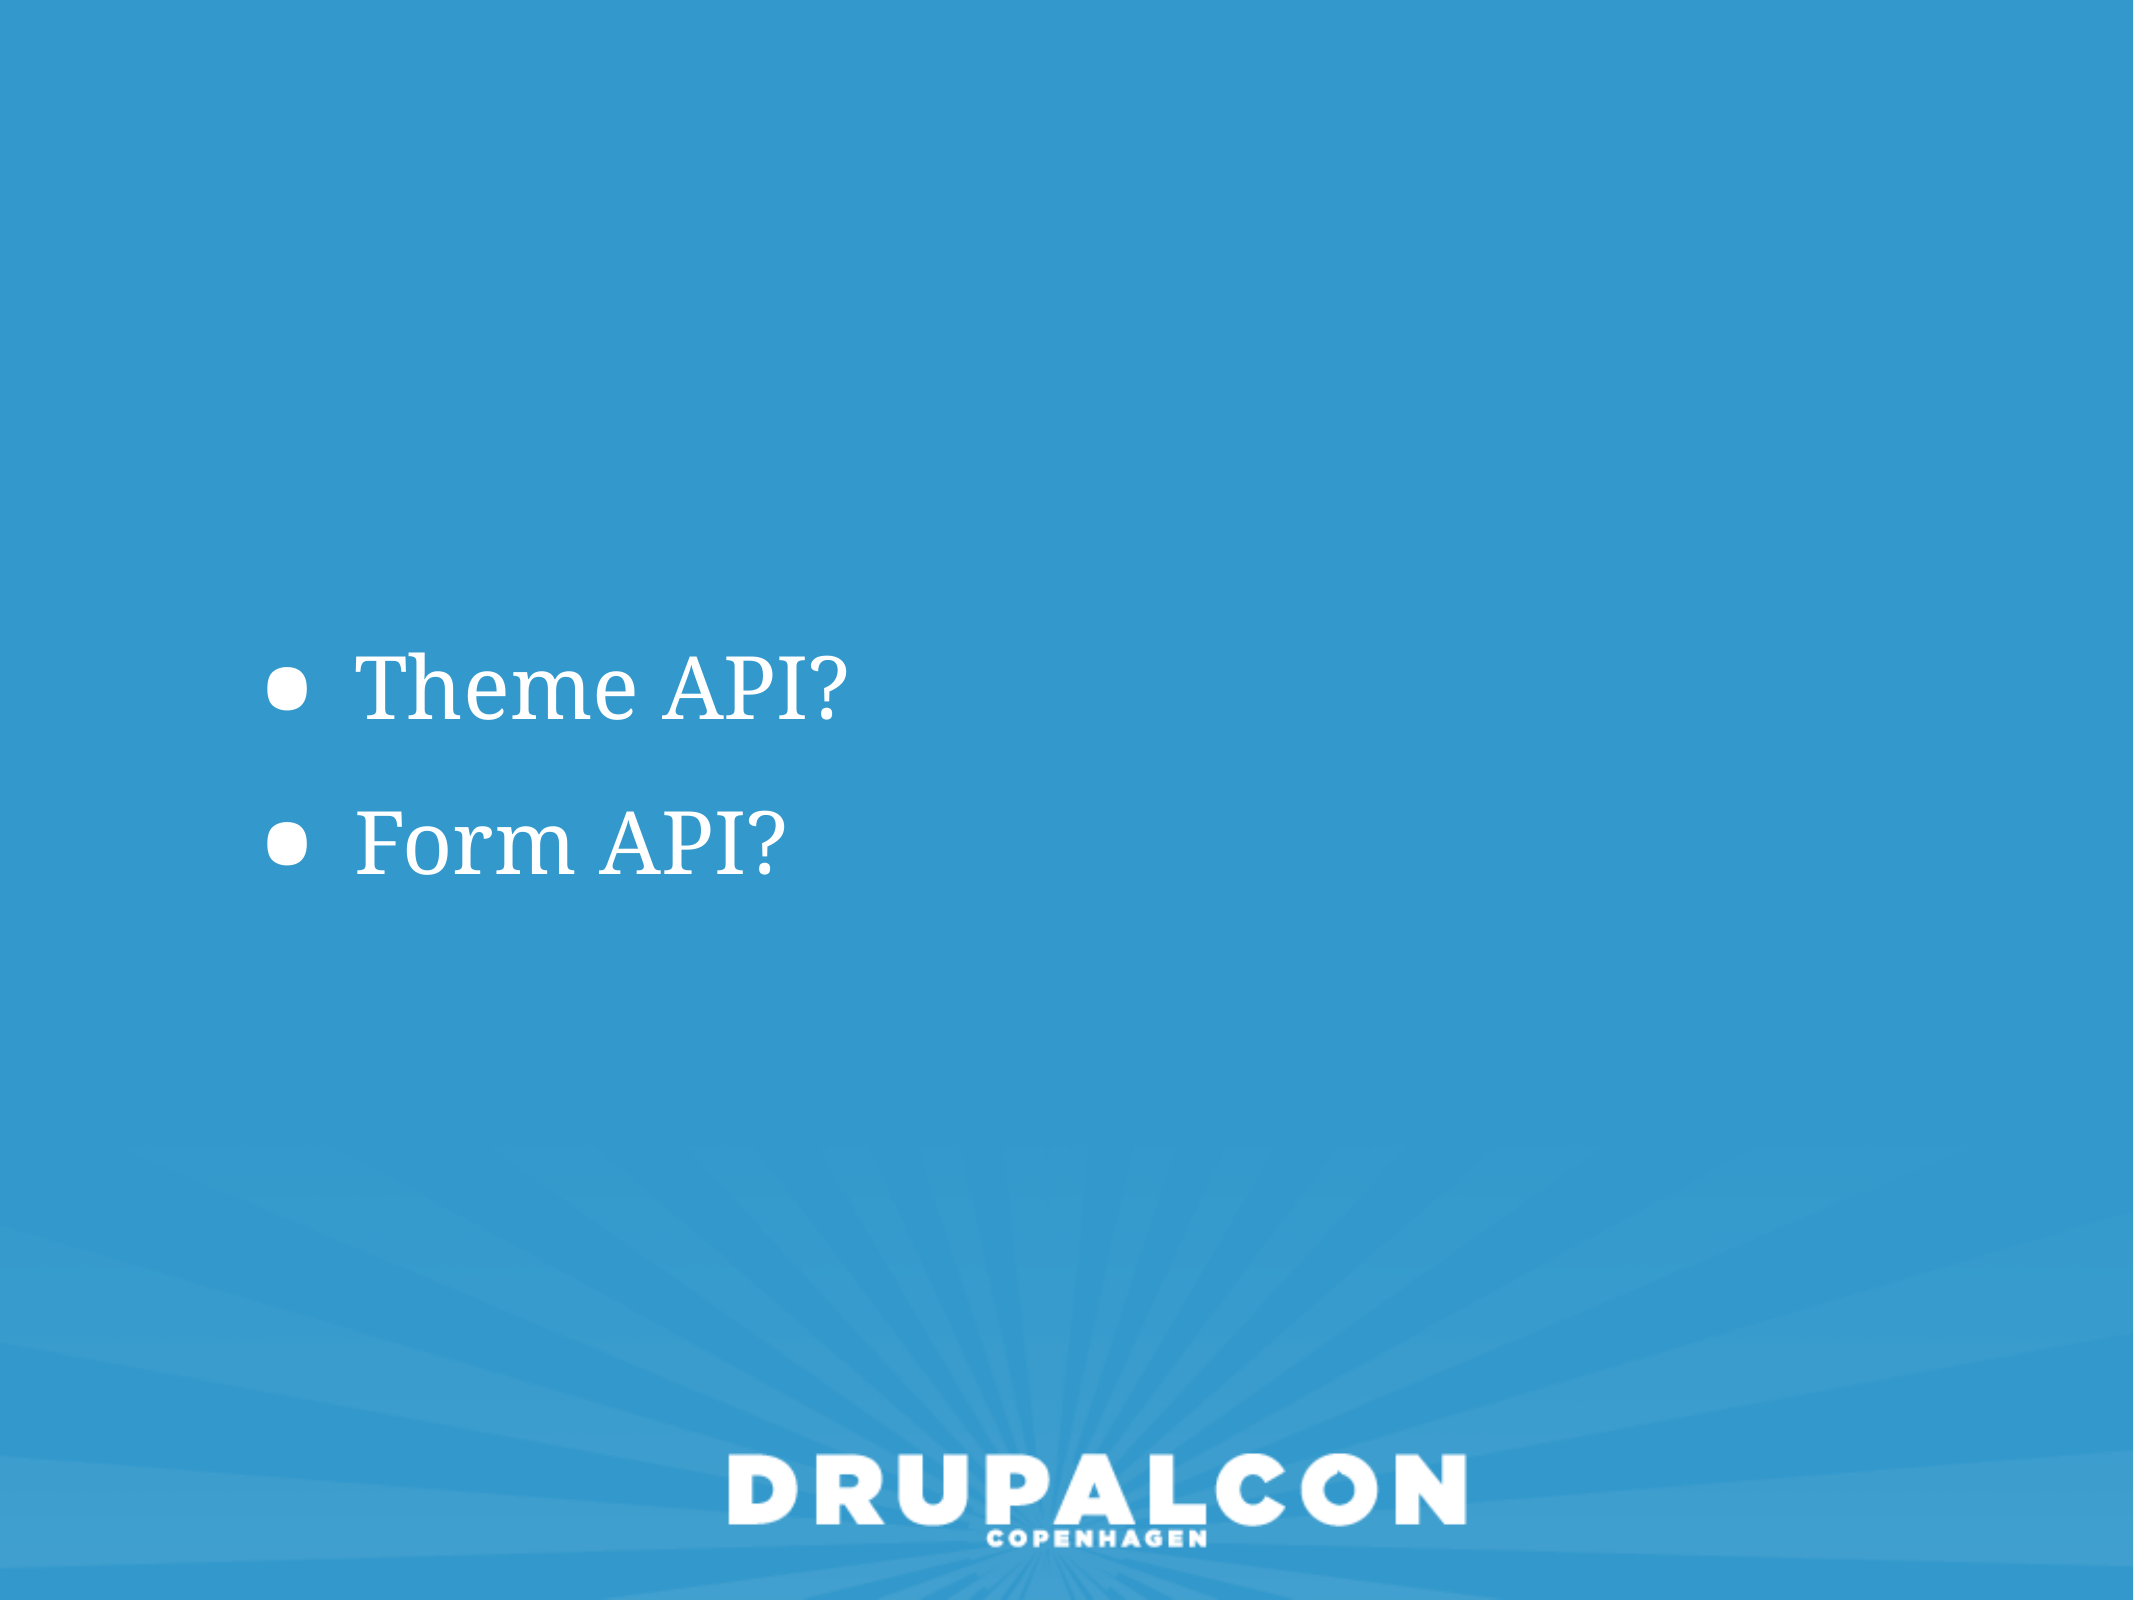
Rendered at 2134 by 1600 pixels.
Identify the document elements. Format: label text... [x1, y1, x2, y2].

list Theme API? Form API? [208, 217, 1925, 1307]
picture [0, 0, 2134, 1600]
